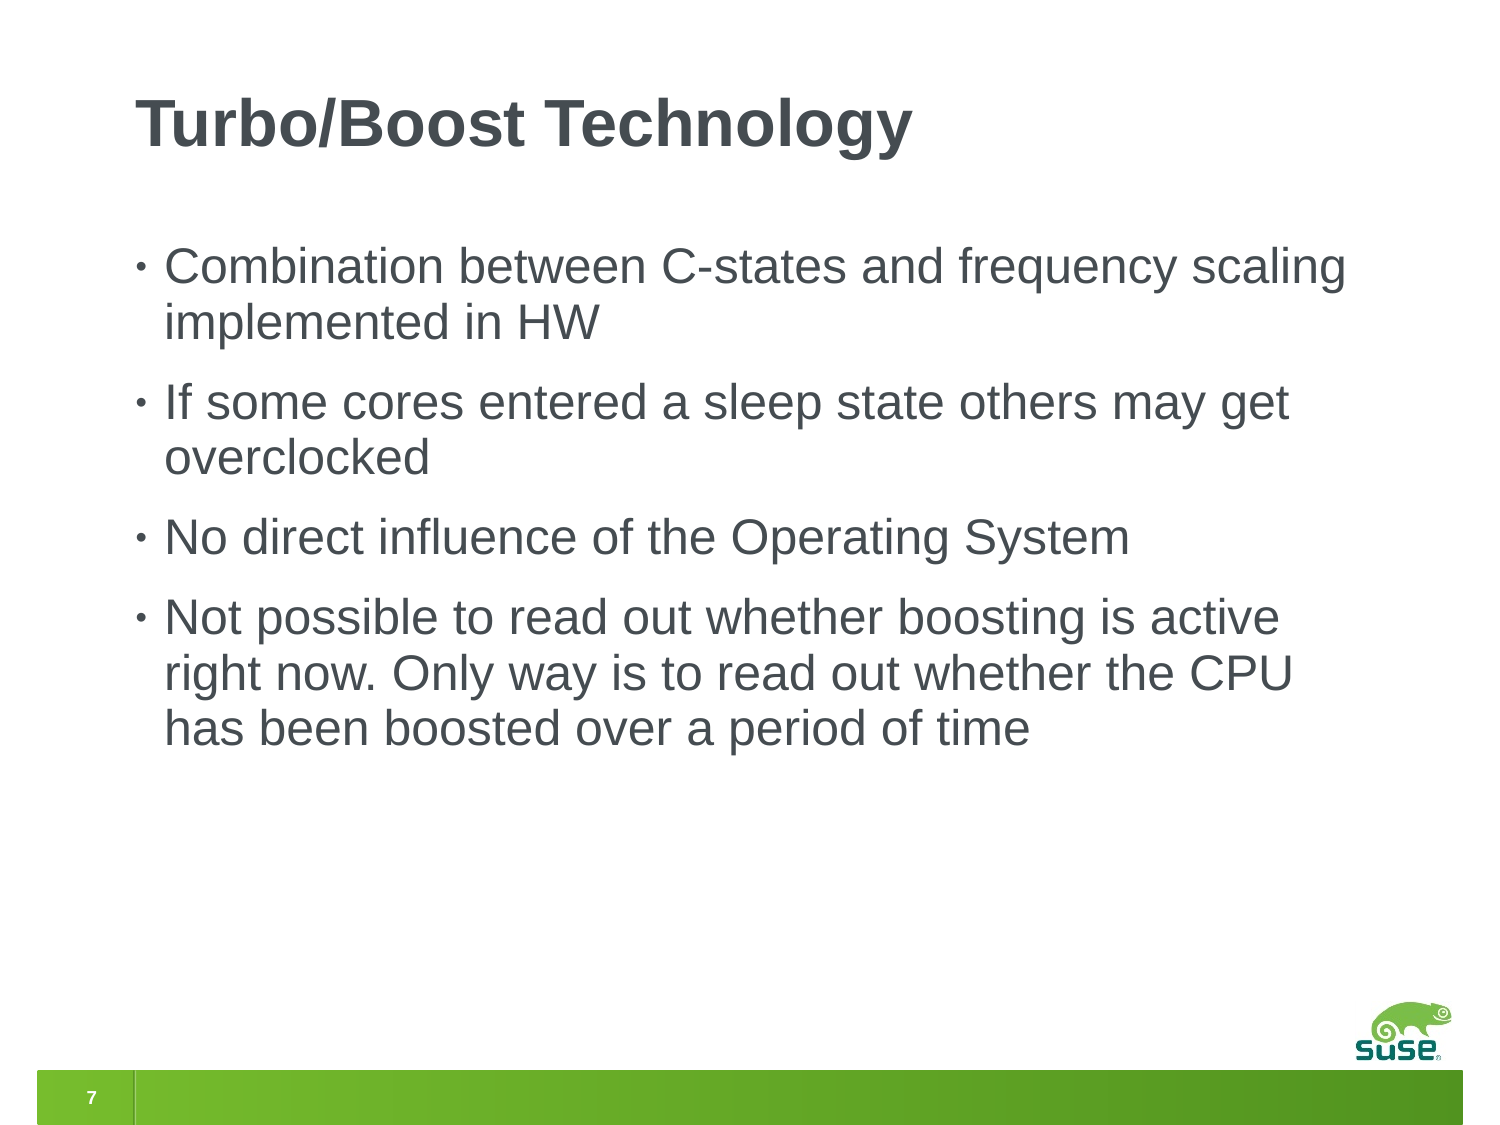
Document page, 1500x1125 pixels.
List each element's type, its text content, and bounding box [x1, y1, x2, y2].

list Combination between C-states and frequency scaling implemented in HW If some cores entered a sleep state others may get overclocked No direct influence of the Operating System Not possible to read out whether boosting is active right now. Only way is to read out whether the CPU has been boosted over a period of time [135, 238, 1372, 982]
title Turbo/Boost Technology [135, 41, 1372, 204]
picture [1355, 1001, 1452, 1061]
